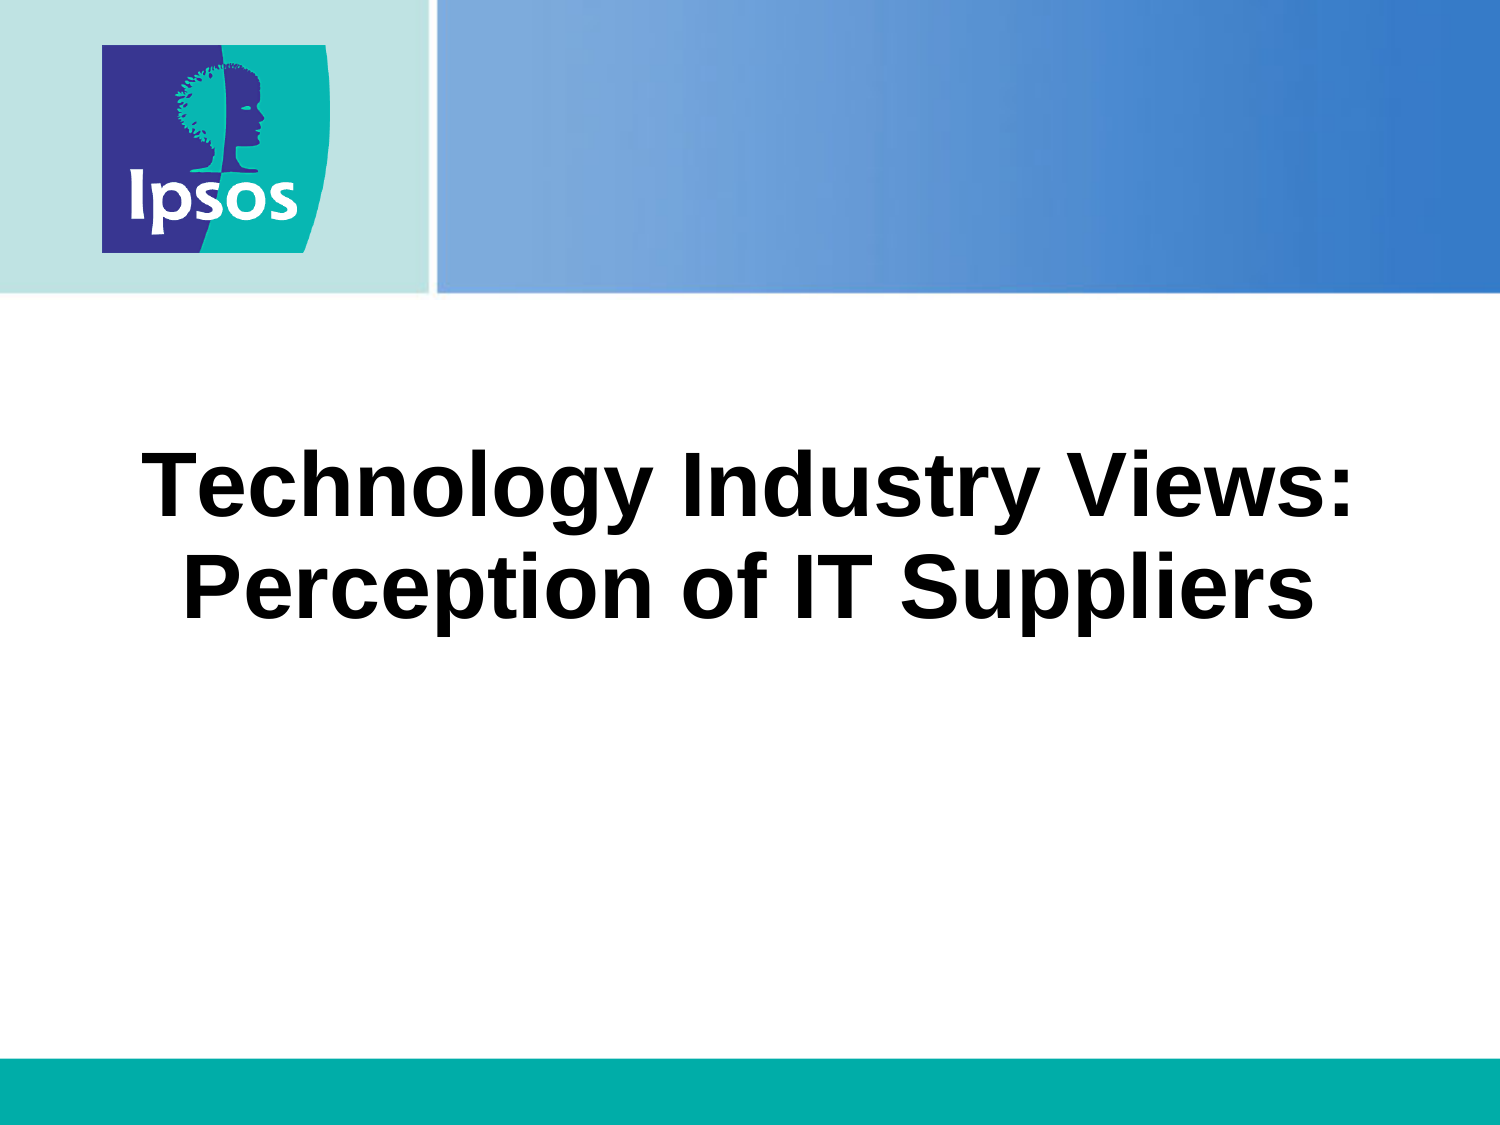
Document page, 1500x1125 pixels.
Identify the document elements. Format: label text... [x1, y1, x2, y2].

text_box Technology Industry Views: Perception of IT Suppliers [123, 314, 1377, 647]
picture [0, 0, 1500, 300]
